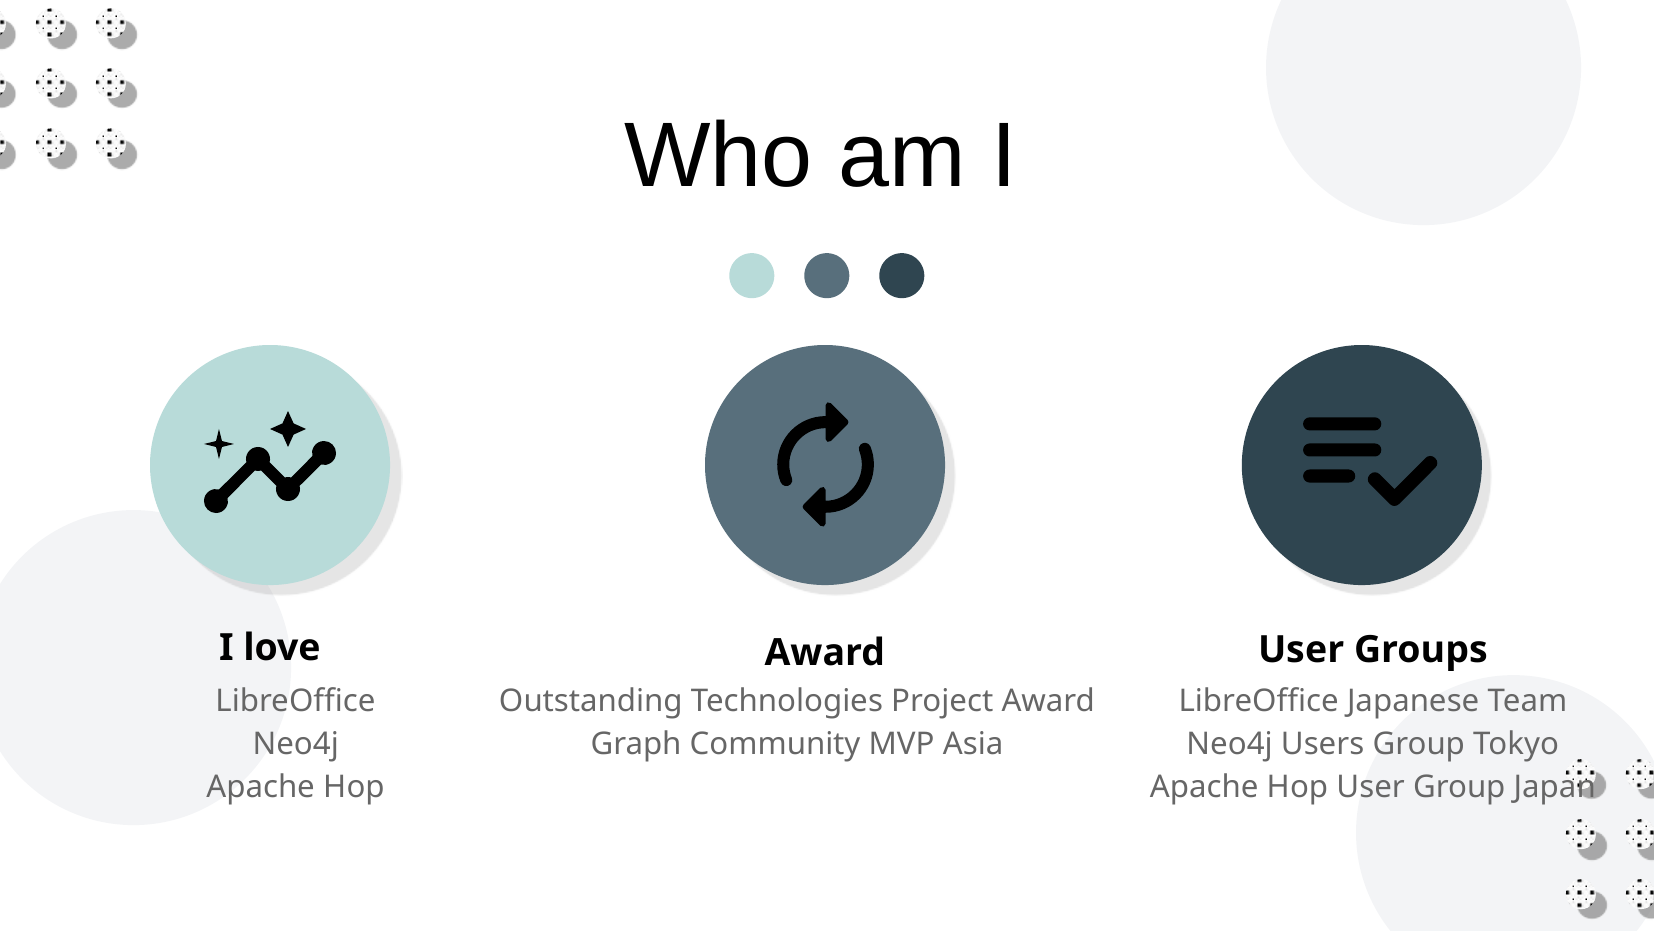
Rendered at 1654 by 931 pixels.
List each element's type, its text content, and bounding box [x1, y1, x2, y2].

text_box [705, 345, 946, 586]
text_box [729, 253, 775, 299]
picture [1625, 759, 1654, 790]
text_box I love [165, 612, 376, 670]
text_box User Groups [1210, 615, 1536, 670]
picture [35, 128, 67, 159]
picture [35, 68, 66, 99]
picture [0, 11, 6, 36]
picture [1625, 879, 1654, 910]
text_box [879, 253, 925, 299]
text_box Award [720, 618, 931, 670]
picture [95, 8, 126, 39]
text_box [804, 253, 850, 299]
picture [0, 131, 7, 156]
text_box LibreOffice Neo4j Apache Hop [60, 670, 472, 931]
picture [97, 68, 124, 76]
picture [195, 390, 346, 541]
picture [35, 8, 66, 39]
picture [750, 388, 902, 541]
picture [0, 71, 6, 96]
picture [1286, 375, 1450, 538]
title Who am I [76, 76, 1565, 233]
picture [1625, 819, 1654, 850]
text_box Outstanding Technologies Project Award Graph Community MVP Asia [472, 670, 1122, 931]
text_box [150, 345, 391, 586]
text_box [1241, 345, 1482, 586]
text_box LibreOffice Japanese Team Neo4j Users Group Tokyo Apache Hop User Group Japan [1122, 670, 1625, 931]
